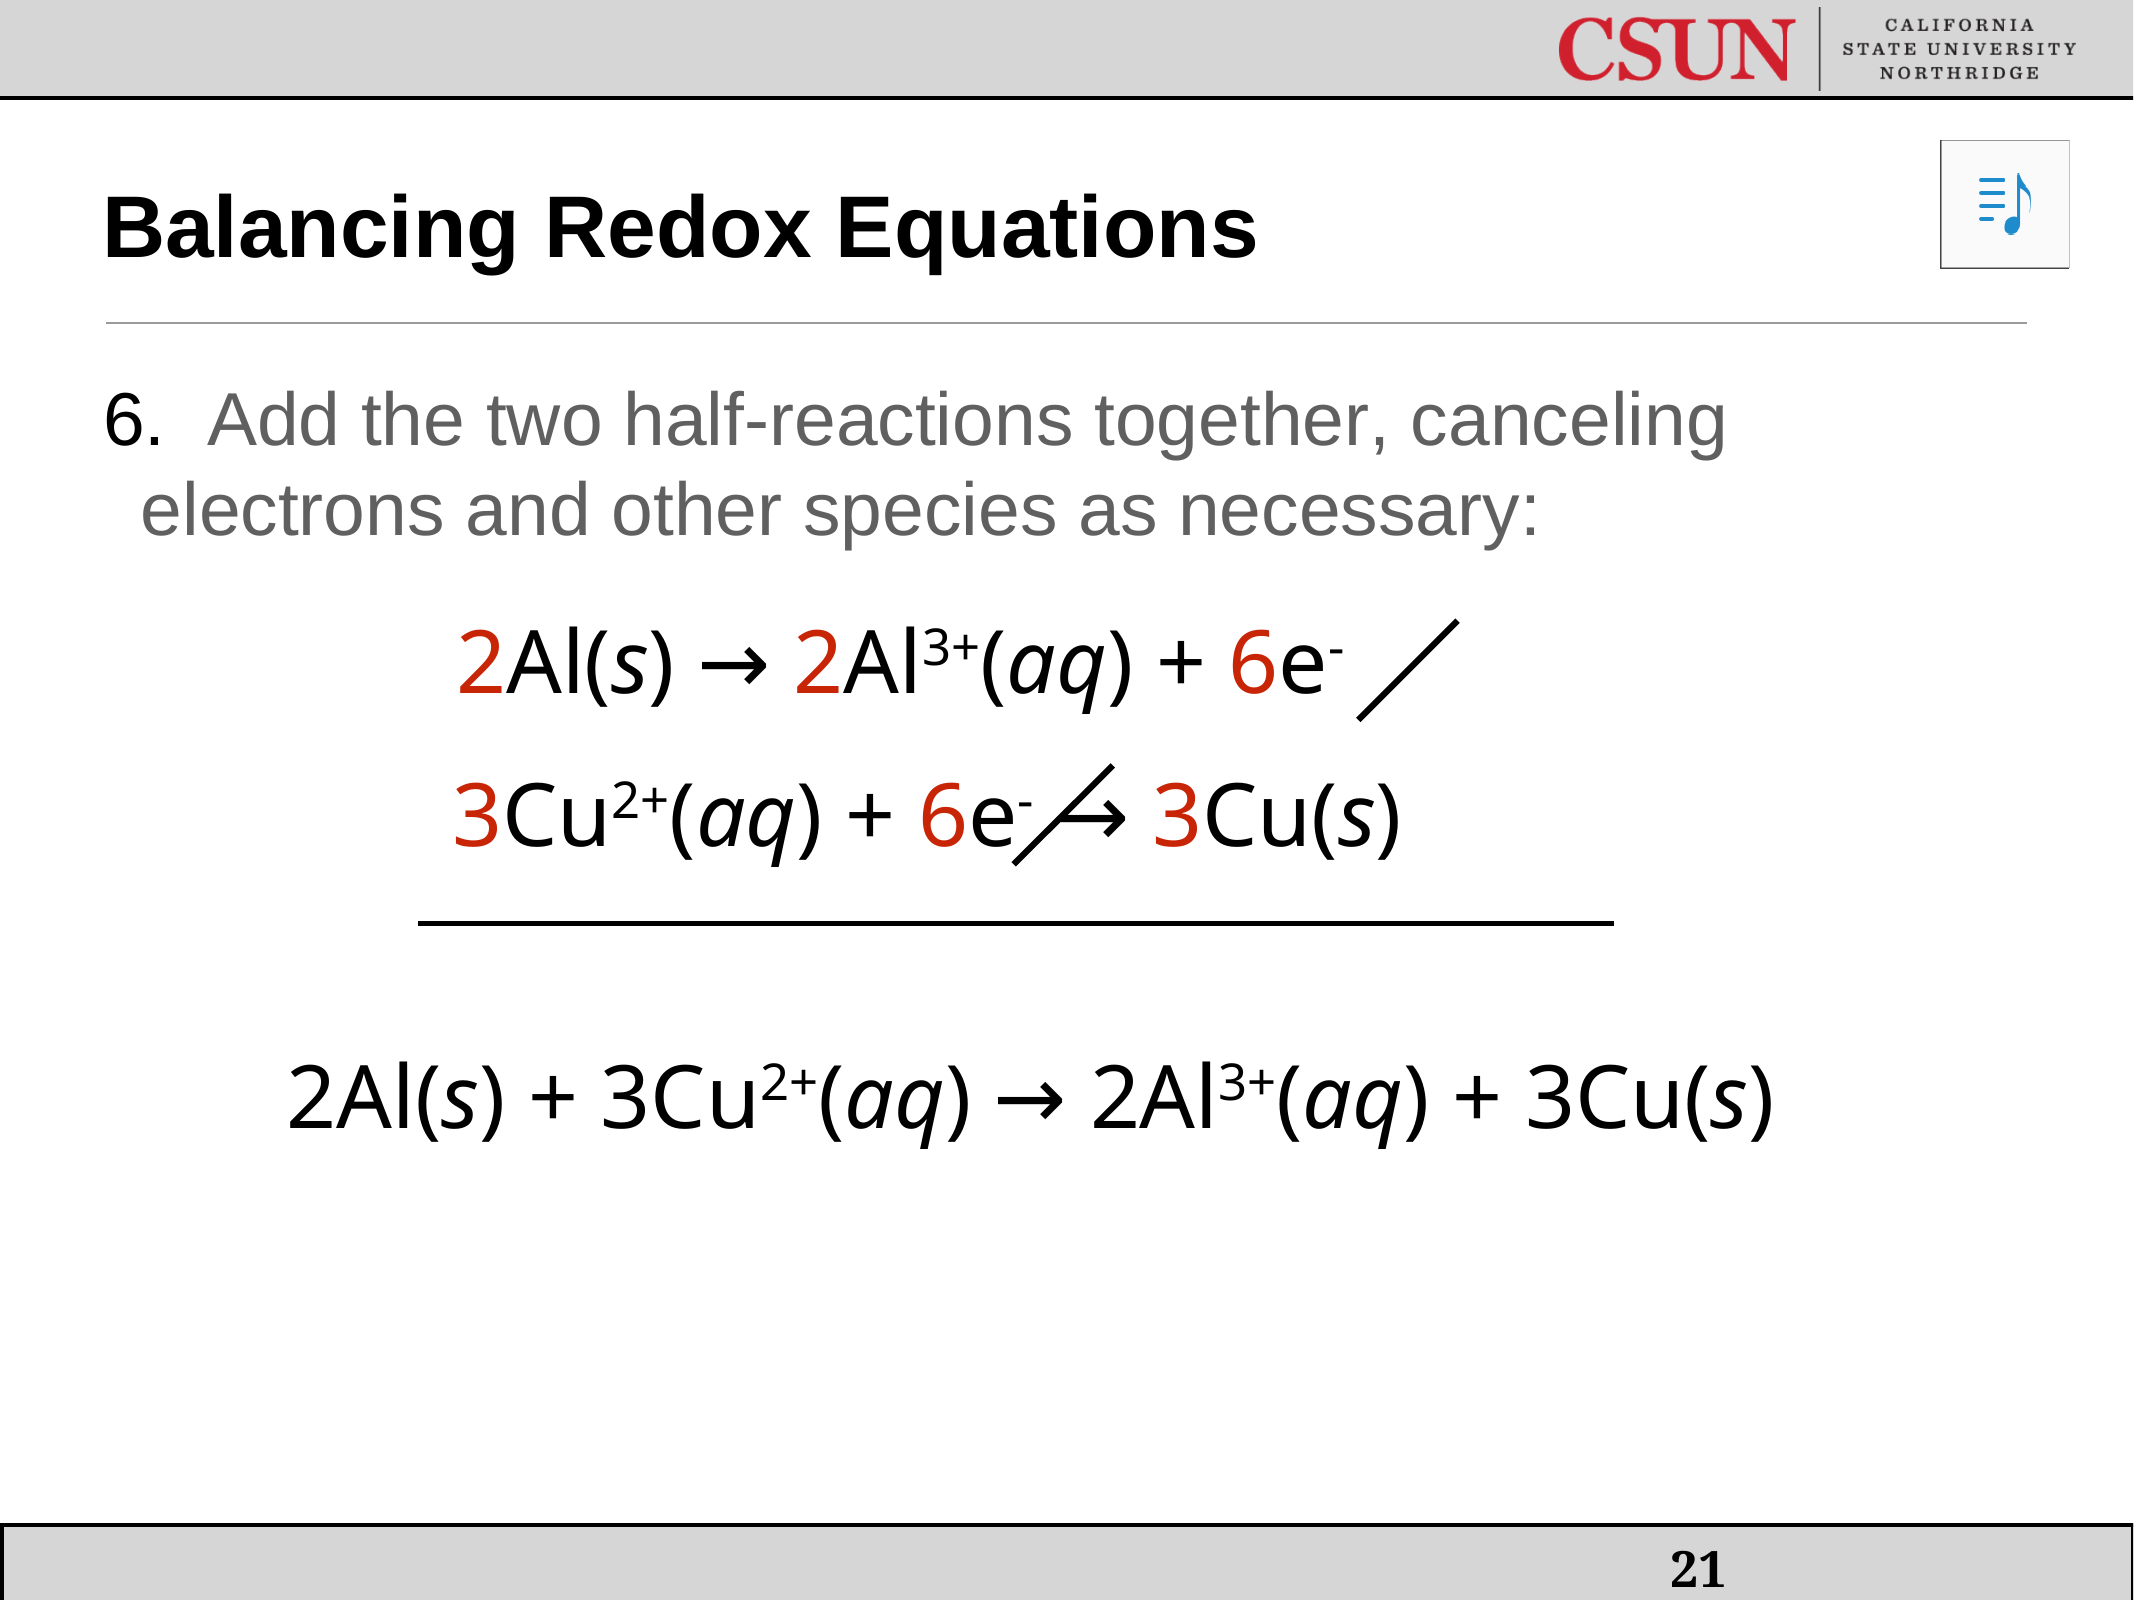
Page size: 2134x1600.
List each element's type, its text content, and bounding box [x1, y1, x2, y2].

text_box 3Cu2+(aq) + 6e- → 3Cu(s) [444, 750, 1756, 873]
text_box 2Al(s) → 2Al3+(aq) + 6e- [448, 597, 1687, 720]
text_box 2Al(s) + 3Cu2+(aq) → 2Al3+(aq) + 3Cu(s) [278, 1032, 1806, 1155]
picture [1559, 7, 2076, 91]
text_box [1939, 139, 2071, 271]
text_box Add the two half-reactions together, canceling electrons and other species as necessary: [94, 362, 2041, 590]
title Balancing Redox Equations [93, 104, 2040, 284]
